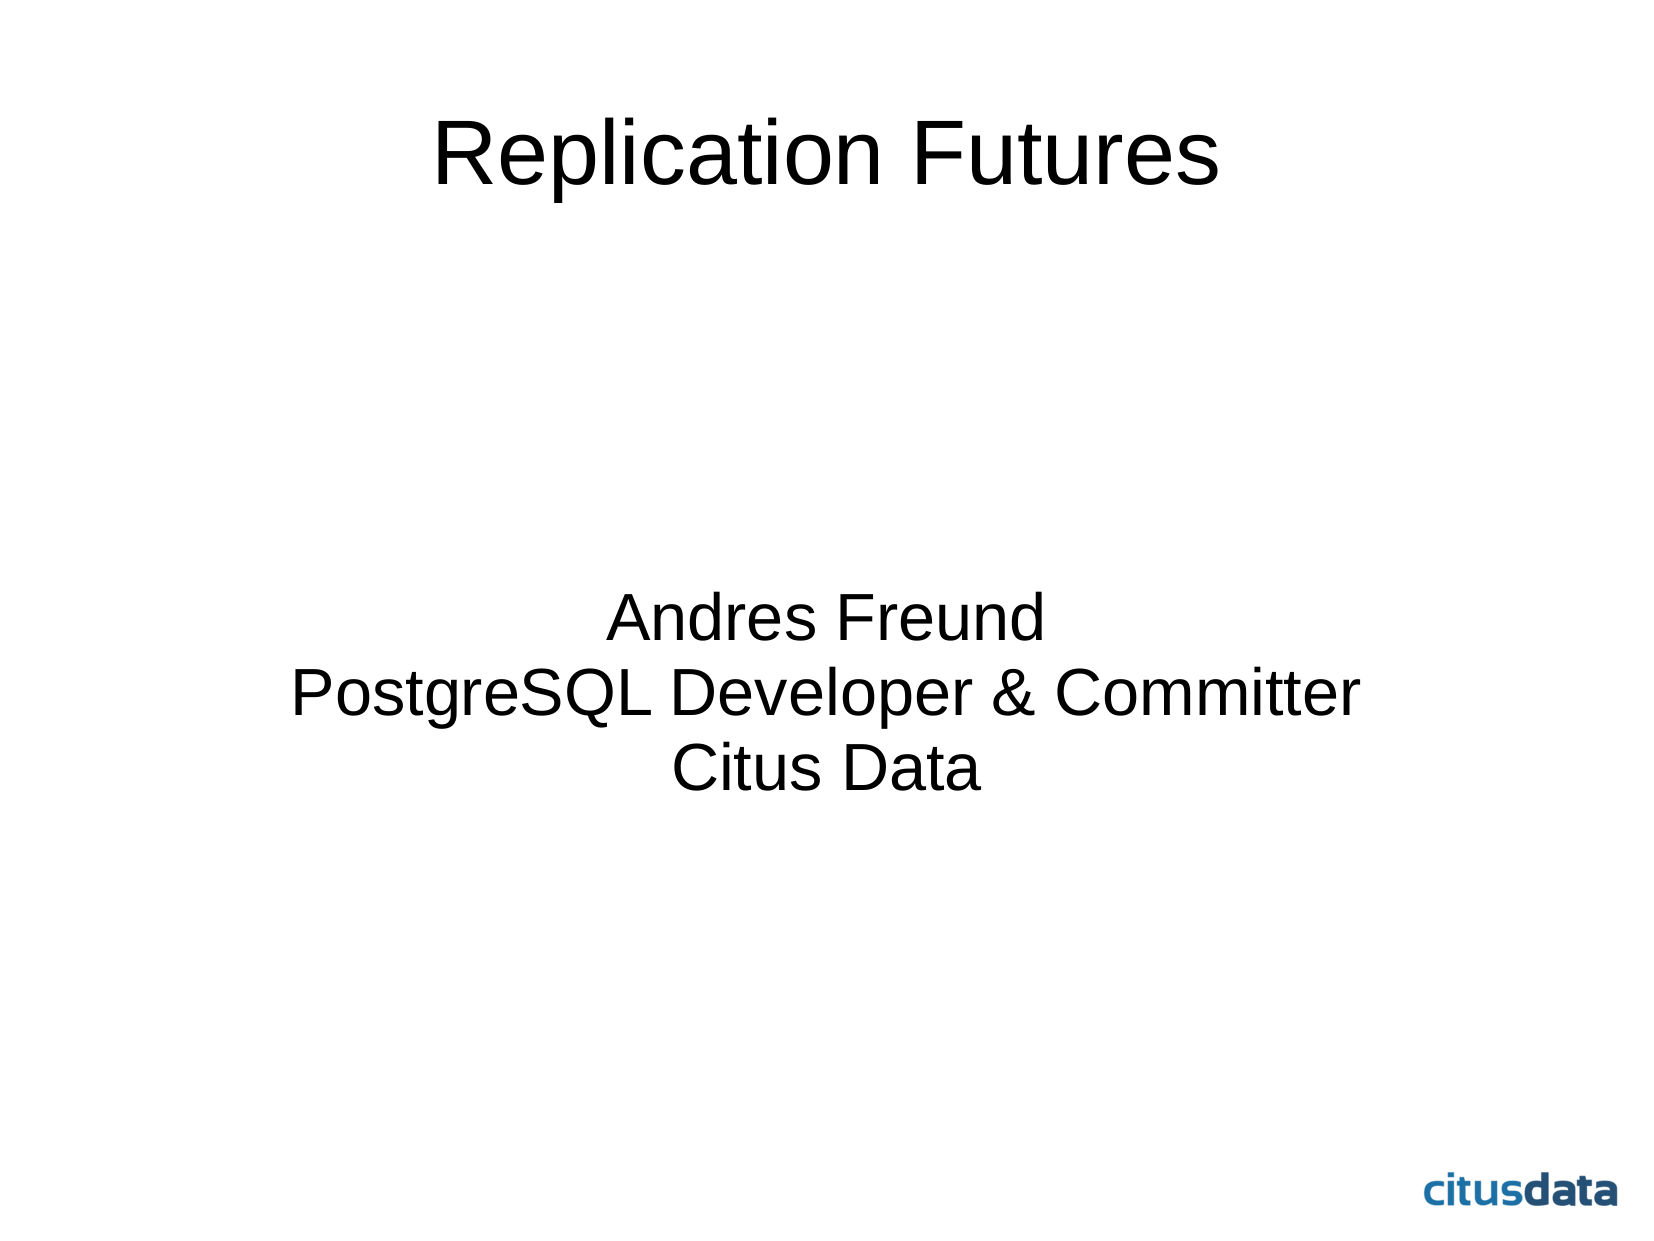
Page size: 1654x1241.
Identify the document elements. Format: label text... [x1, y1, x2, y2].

picture [1420, 1167, 1622, 1209]
title Replication Futures [82, 49, 1571, 257]
subtitle Andres Freund PostgreSQL Developer & Committer Citus Data [82, 290, 1571, 1096]
